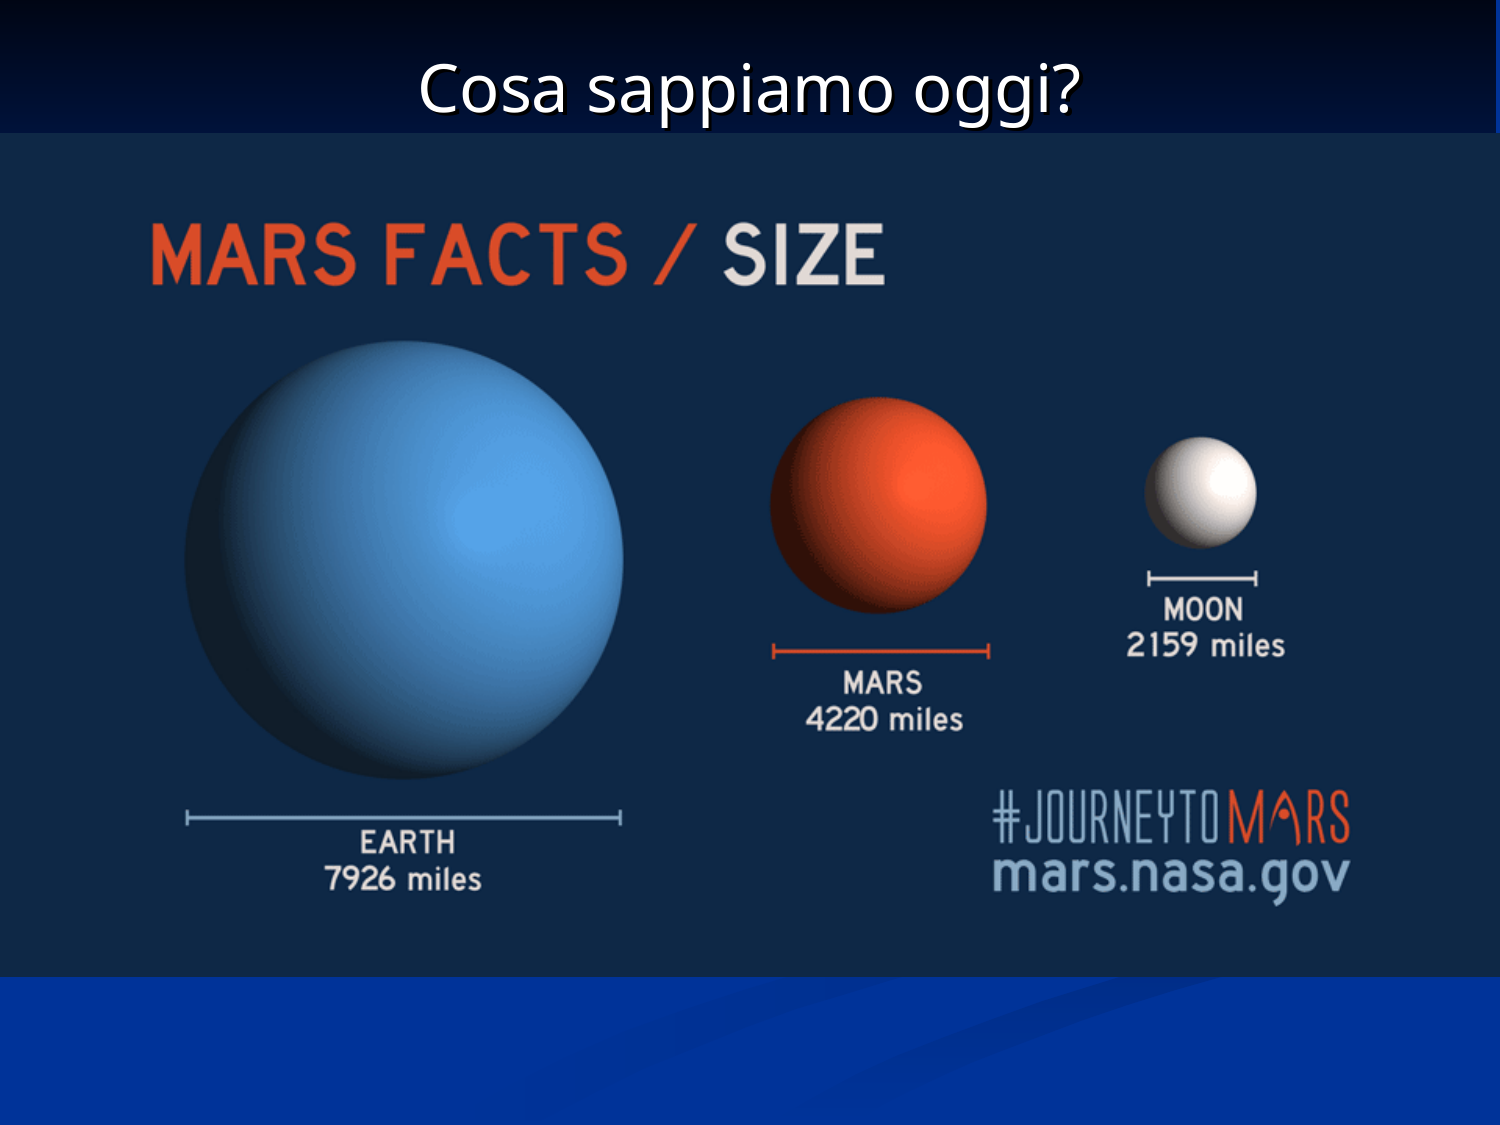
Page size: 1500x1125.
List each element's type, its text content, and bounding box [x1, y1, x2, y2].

picture [0, 133, 1500, 977]
title Cosa sappiamo oggi? [75, 37, 1425, 133]
